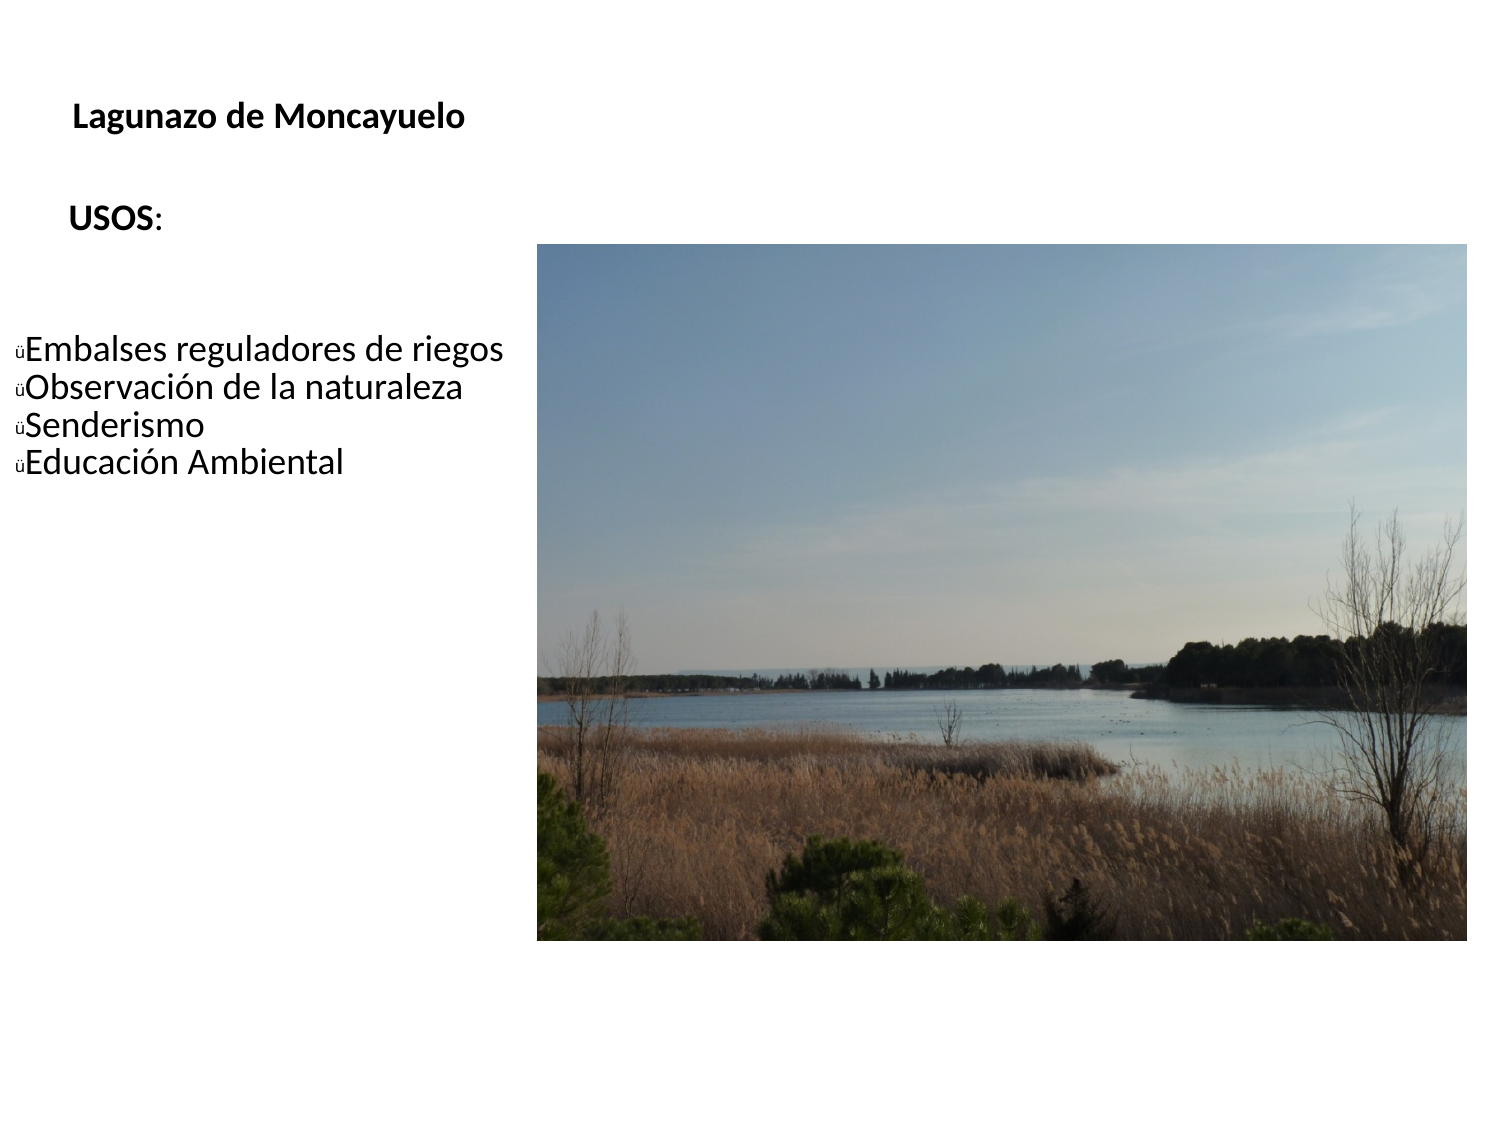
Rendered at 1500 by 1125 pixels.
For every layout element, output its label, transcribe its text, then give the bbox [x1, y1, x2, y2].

text_box Embalses reguladores de riegos Observación de la naturaleza Senderismo Educación Ambiental [0, 326, 750, 530]
picture [537, 244, 1467, 942]
text_box USOS: [53, 194, 179, 248]
text_box Lagunazo de Moncayuelo [57, 92, 481, 146]
